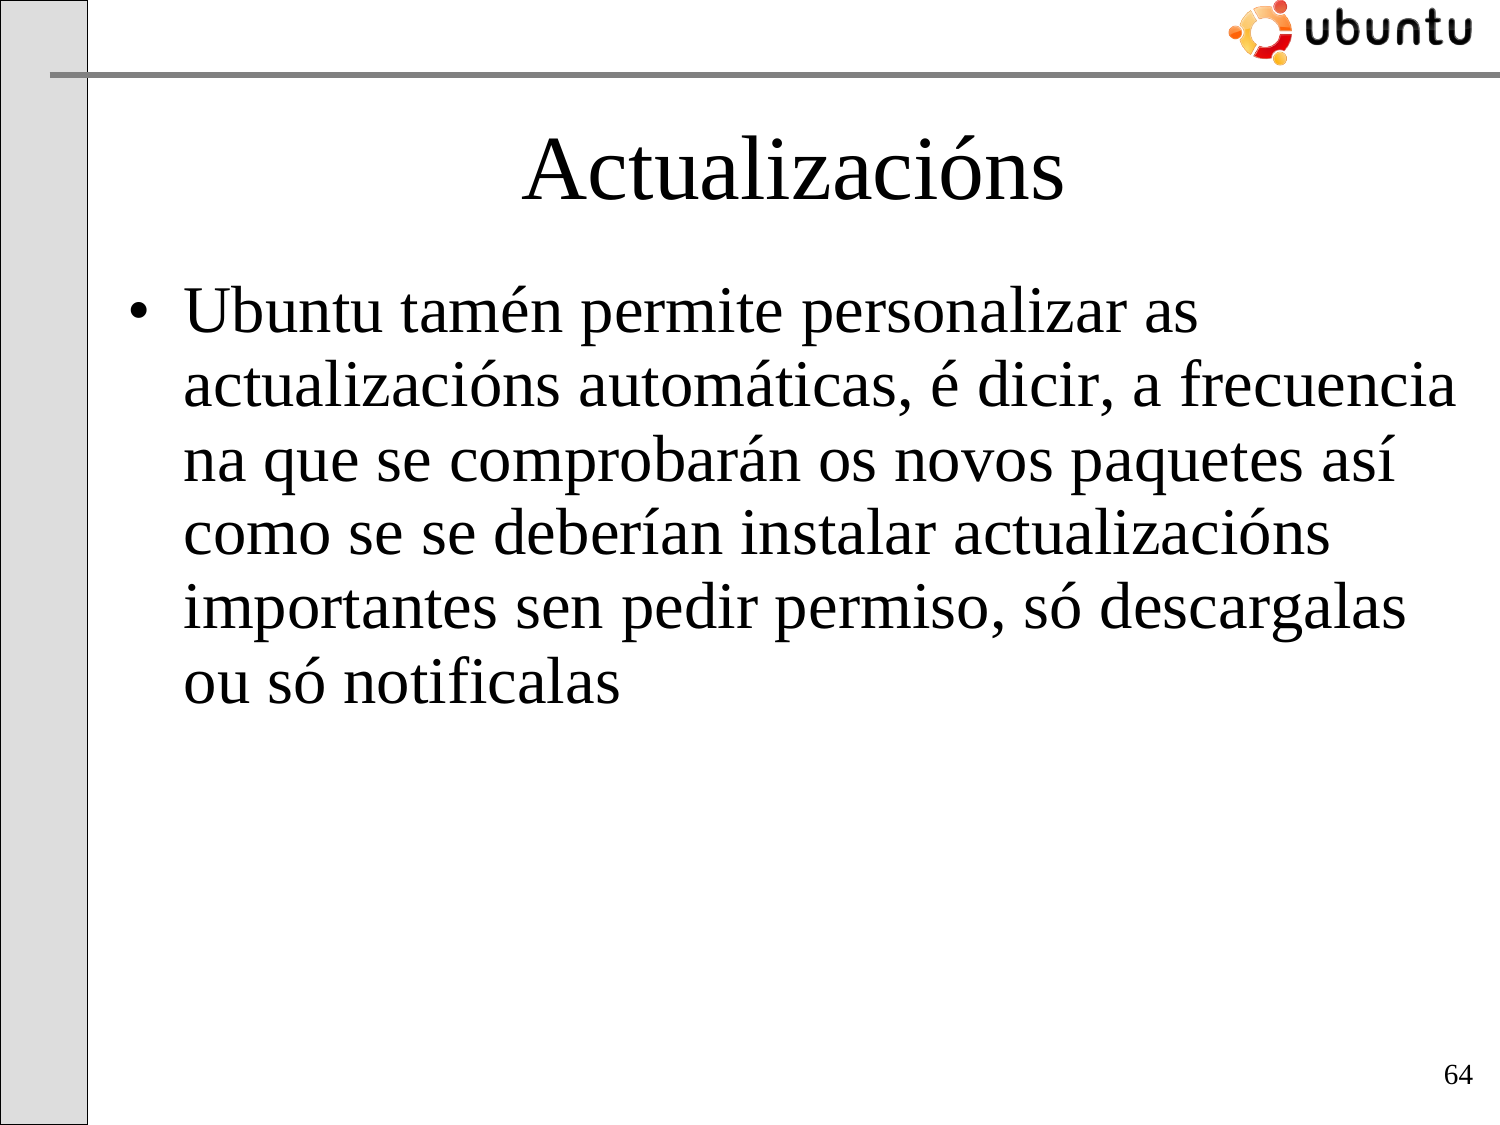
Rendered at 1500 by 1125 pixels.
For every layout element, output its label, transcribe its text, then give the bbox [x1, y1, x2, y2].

list Ubuntu tamén permite personalizar as actualizacións automáticas, é dicir, a frecuencia na que se comprobarán os novos paquetes así como se se deberían instalar actualizacións importantes sen pedir permiso, só descargalas ou só notificalas [112, 265, 1477, 1125]
picture [1221, 0, 1483, 71]
title Actualizacións [112, 99, 1477, 237]
